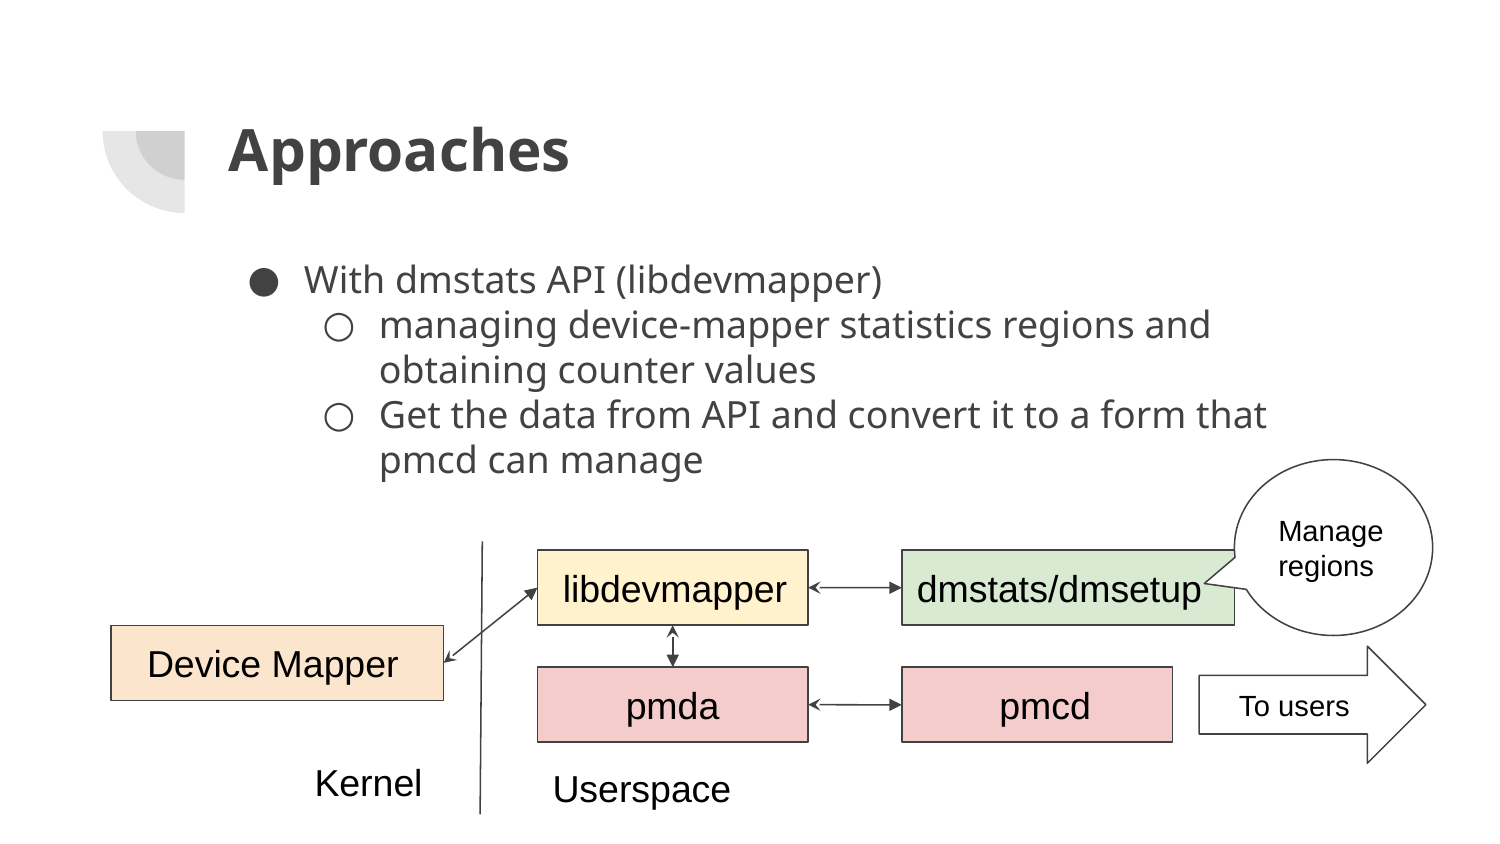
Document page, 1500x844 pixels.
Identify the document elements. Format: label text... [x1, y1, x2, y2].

text_box To users [1199, 646, 1426, 764]
list With dmstats API (libdevmapper) managing device-mapper statistics regions and obtaining counter values Get the data from API and convert it to a form that pmcd can manage [213, 240, 1368, 405]
text_box pmda [537, 667, 809, 743]
text_box Kernel [299, 743, 470, 795]
text_box Manage regions [1204, 459, 1433, 636]
title Approaches [213, 98, 1368, 240]
text_box Kernel [321, 784, 333, 795]
text_box dmstats/dmsetup [901, 550, 1235, 626]
text_box Userspace [537, 749, 809, 789]
text_box Kernel [378, 778, 387, 795]
text_box Device Mapper [111, 625, 444, 701]
text_box pmcd [901, 667, 1173, 743]
text_box libdevmapper [537, 550, 809, 626]
